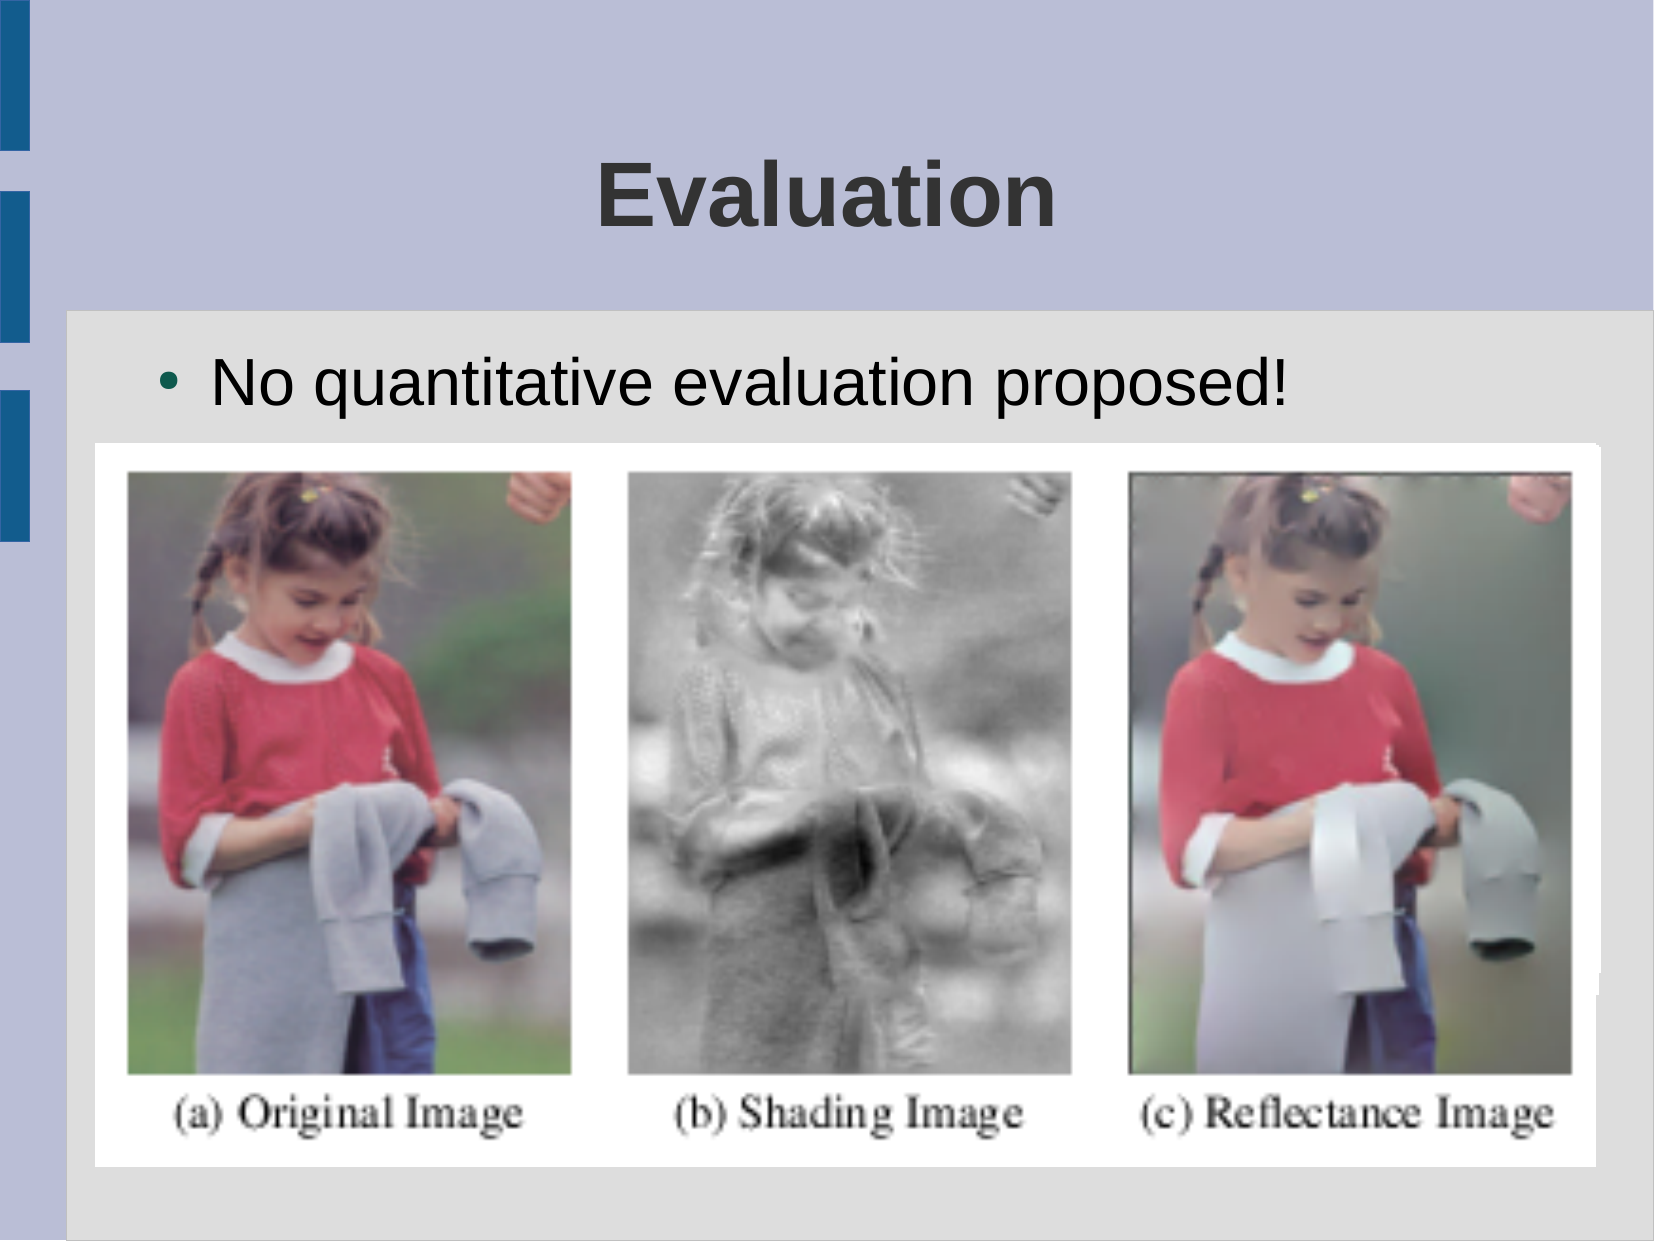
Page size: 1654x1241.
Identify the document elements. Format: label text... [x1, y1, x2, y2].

title Evaluation [121, 91, 1534, 299]
picture [95, 443, 1601, 1167]
list No quantitative evaluation proposed! [121, 344, 1534, 443]
